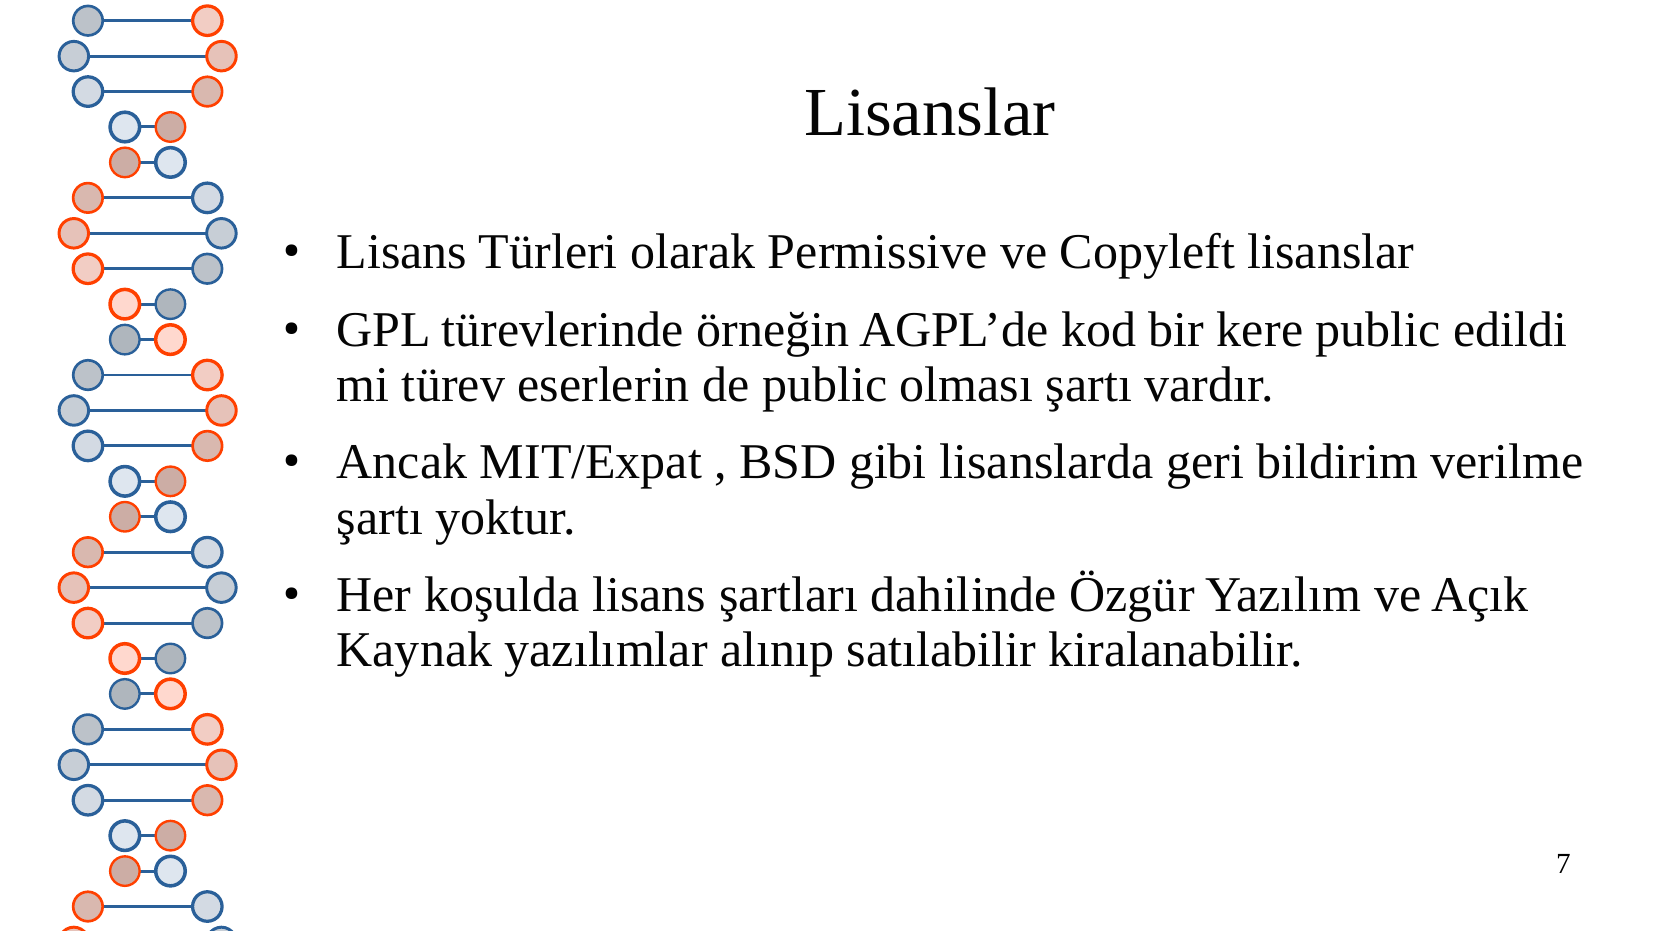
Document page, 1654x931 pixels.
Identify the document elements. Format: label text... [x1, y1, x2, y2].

list Lisans Türleri olarak Permissive ve Copyleft lisanslar GPL türevlerinde örneğin AGPL’de kod bir kere public edildi mi türev eserlerin de public olması şartı vardır. Ancak MIT/Expat , BSD gibi lisanslarda geri bildirim verilme şartı yoktur. Her koşulda lisans şartları dahilinde Özgür Yazılım ve Açık Kaynak yazılımlar alınıp satılabilir kiralanabilir. [265, 224, 1595, 764]
title Lisanslar [265, 35, 1595, 189]
